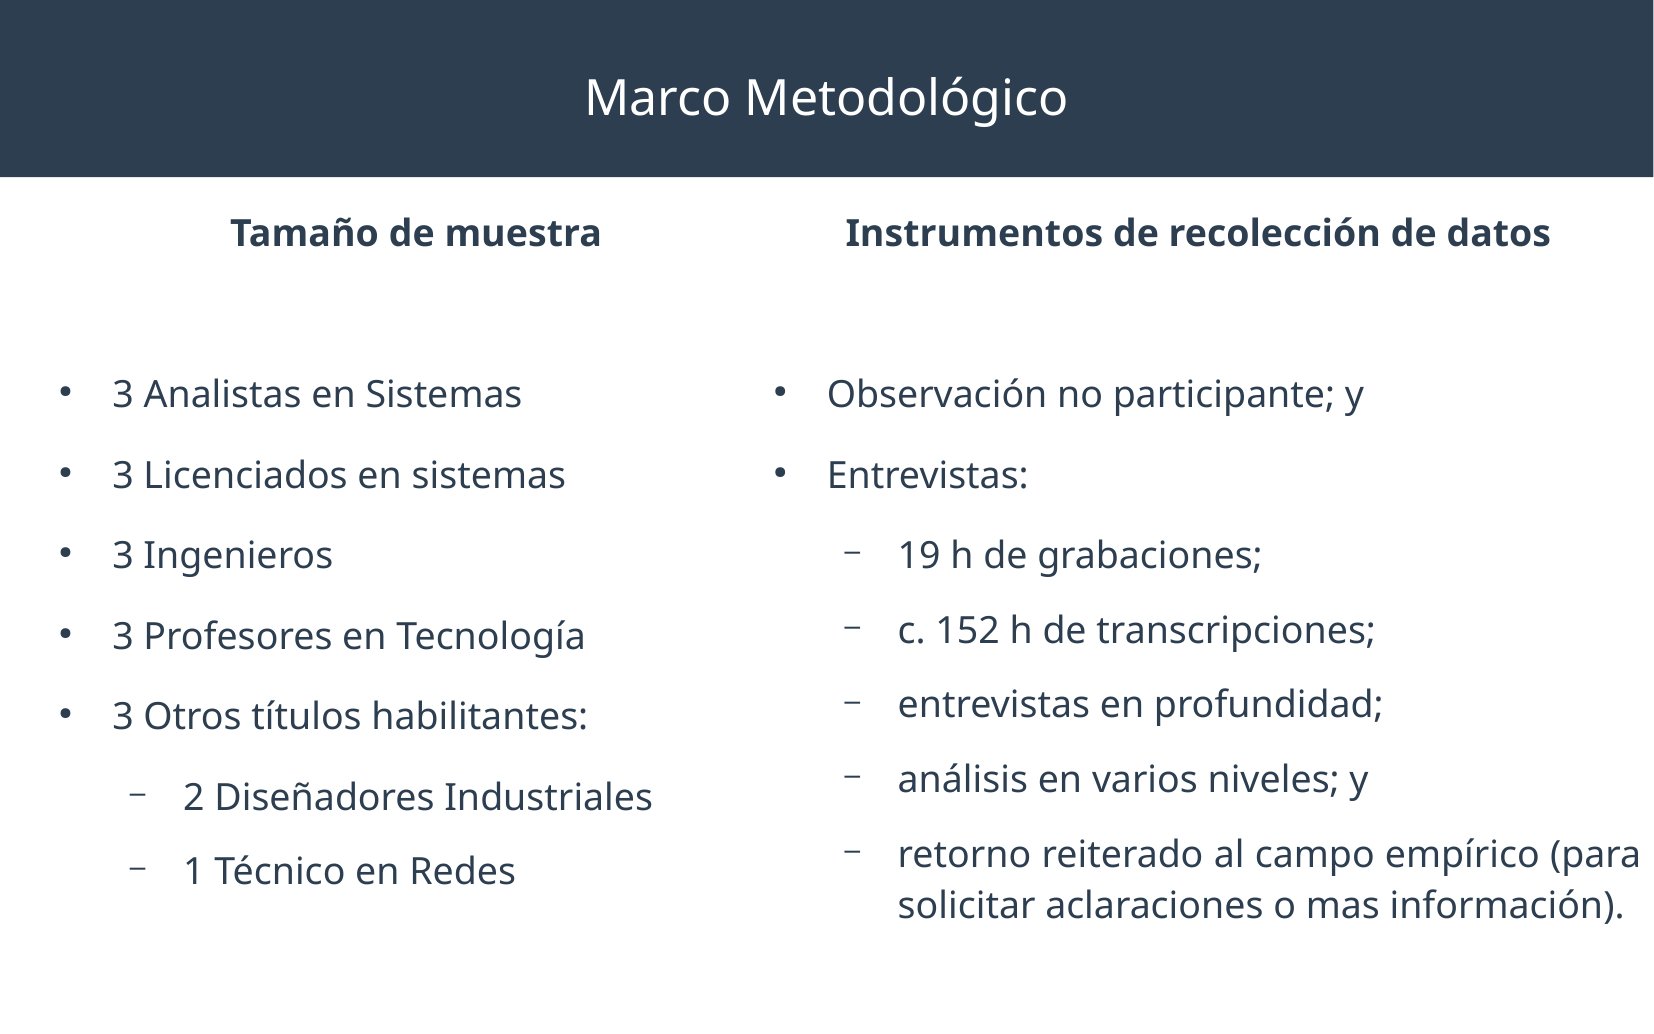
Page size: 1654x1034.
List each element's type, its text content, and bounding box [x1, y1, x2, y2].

list Instrumentos de recolección de datos Observación no participante; y Entrevistas: 19 h de grabaciones; c. 152 h de transcripciones; entrevistas en profundidad; análisis en varios niveles; y retorno reiterado al campo empírico (para solicitar aclaraciones o mas información). [755, 206, 1642, 1016]
text_box Marco Metodológico [70, 54, 1583, 166]
list Tamaño de muestra 3 Analistas en Sistemas 3 Licenciados en sistemas 3 Ingenieros 3 Profesores en Tecnología 3 Otros títulos habilitantes: 2 Diseñadores Industriales 1 Técnico en Redes [41, 206, 792, 1034]
